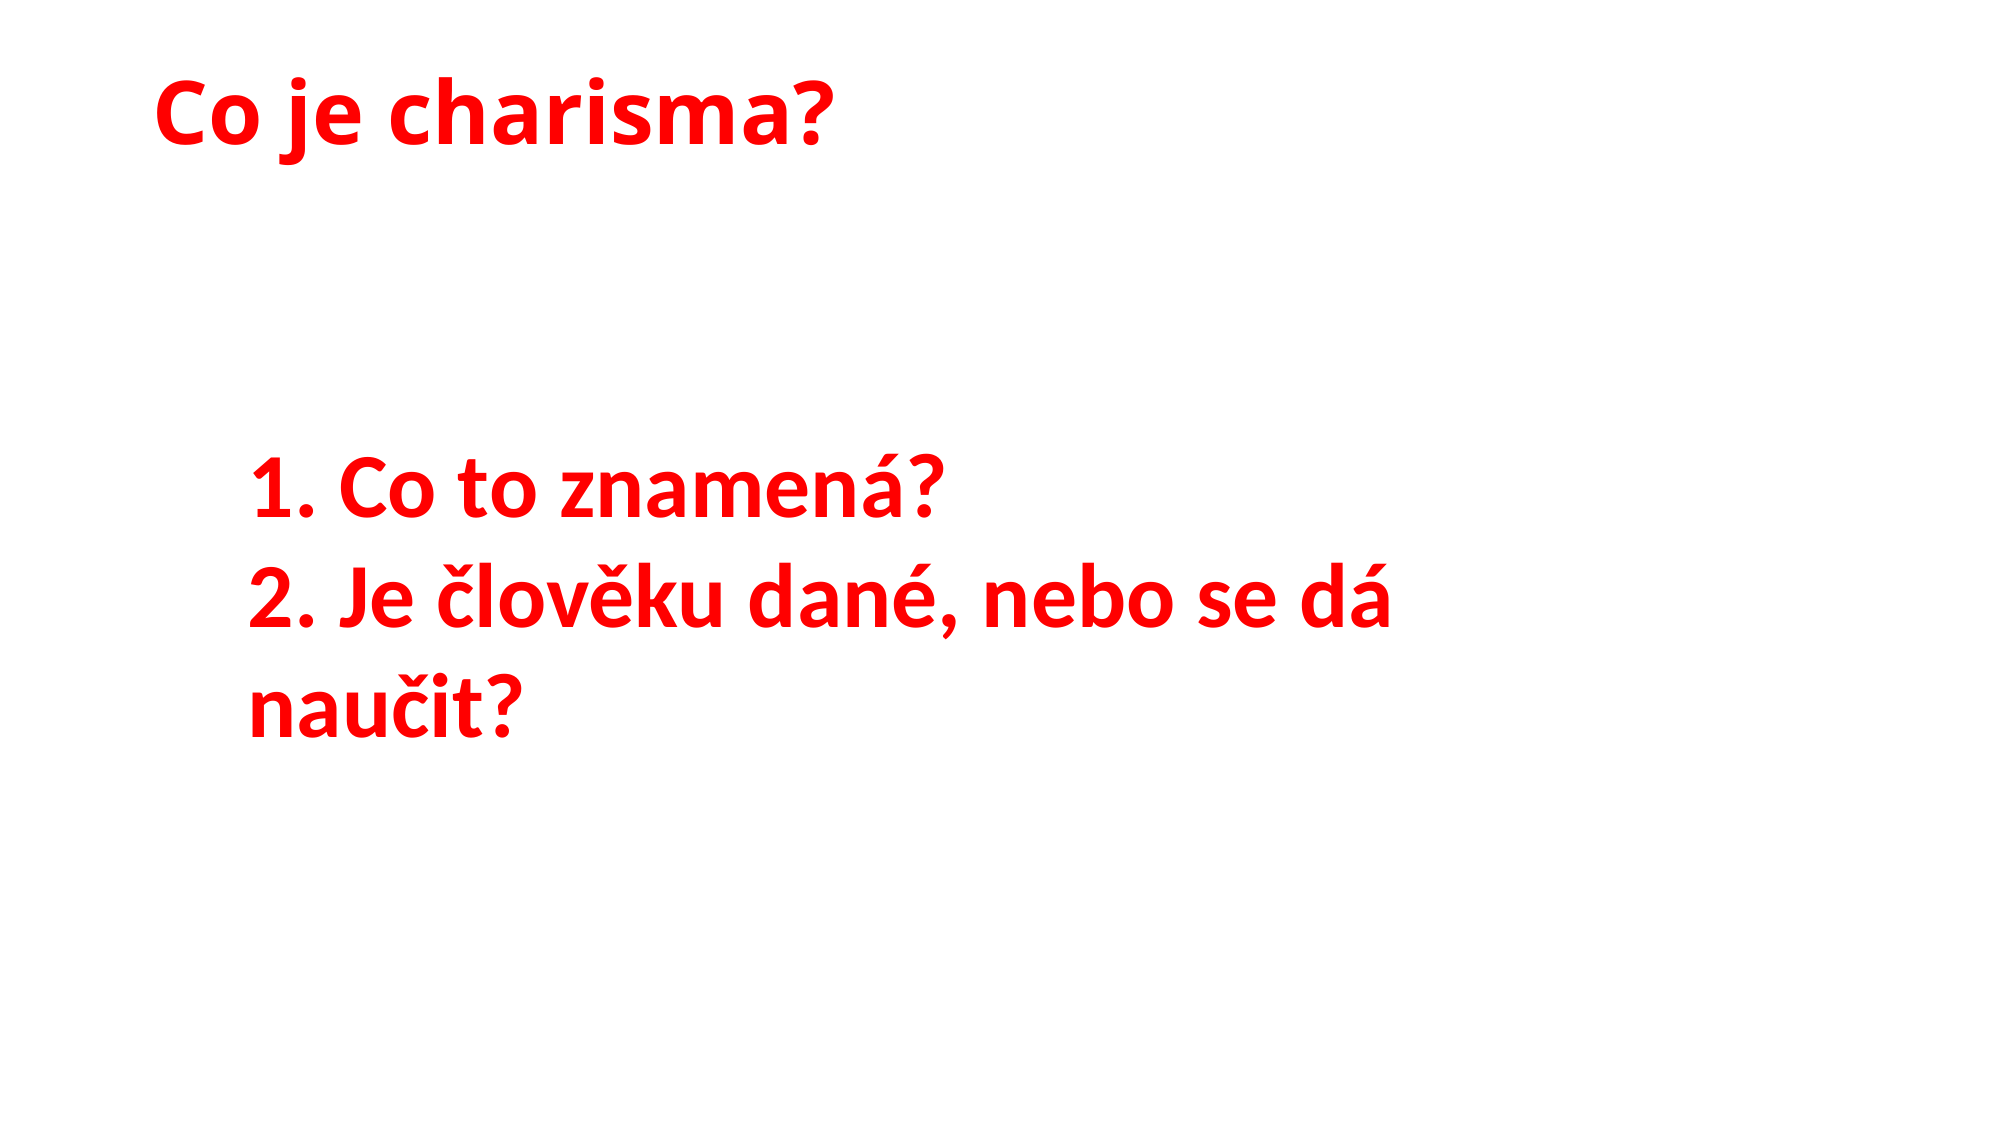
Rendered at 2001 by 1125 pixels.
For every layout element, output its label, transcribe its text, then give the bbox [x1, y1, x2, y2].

text_box 1. Co to znamená? 2. Je člověku dané, nebo se dá naučit? [232, 308, 1664, 879]
title Co je charisma? [137, 59, 1863, 278]
